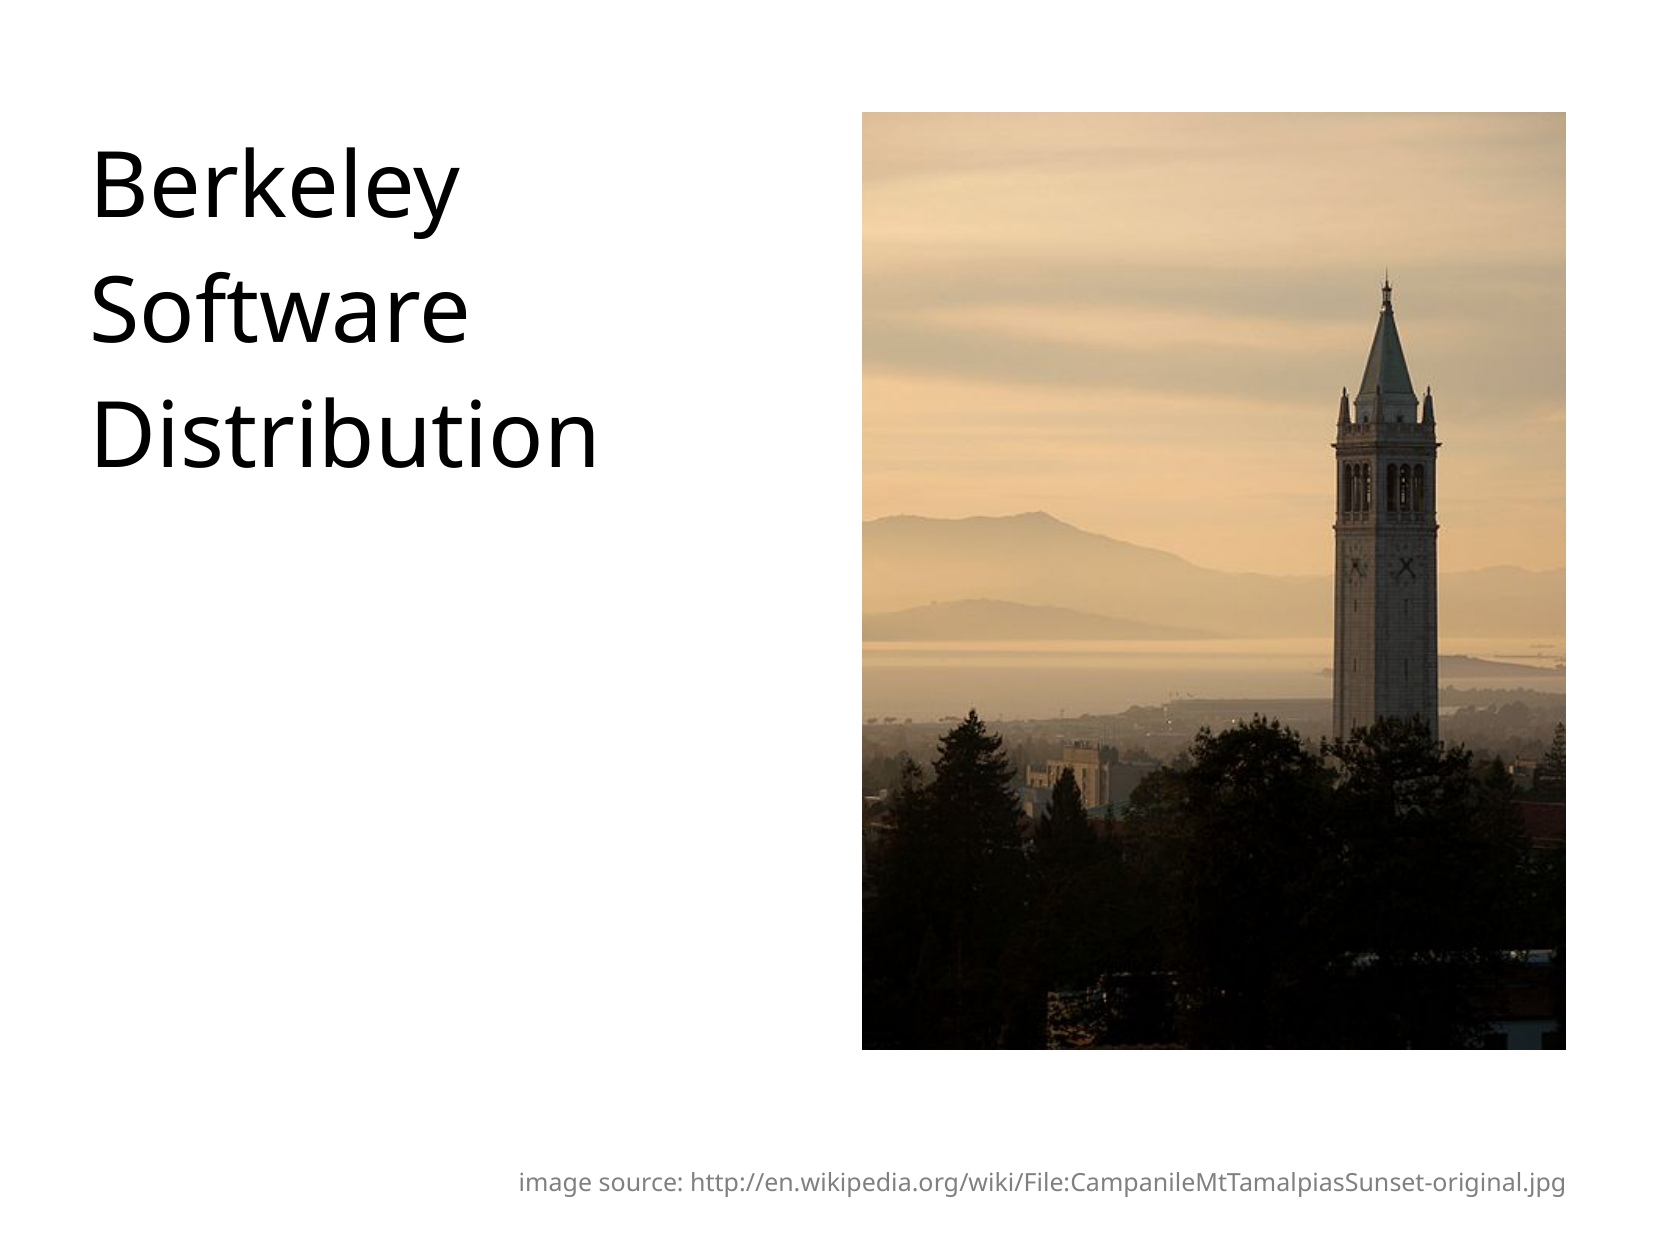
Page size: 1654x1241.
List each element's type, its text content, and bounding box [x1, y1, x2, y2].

picture [862, 112, 1566, 1051]
text_box image source: http://en.wikipedia.org/wiki/File:CampanileMtTamalpiasSunset-original.jpg [412, 1157, 1583, 1203]
text_box Berkeley Software Distribution [75, 112, 863, 462]
